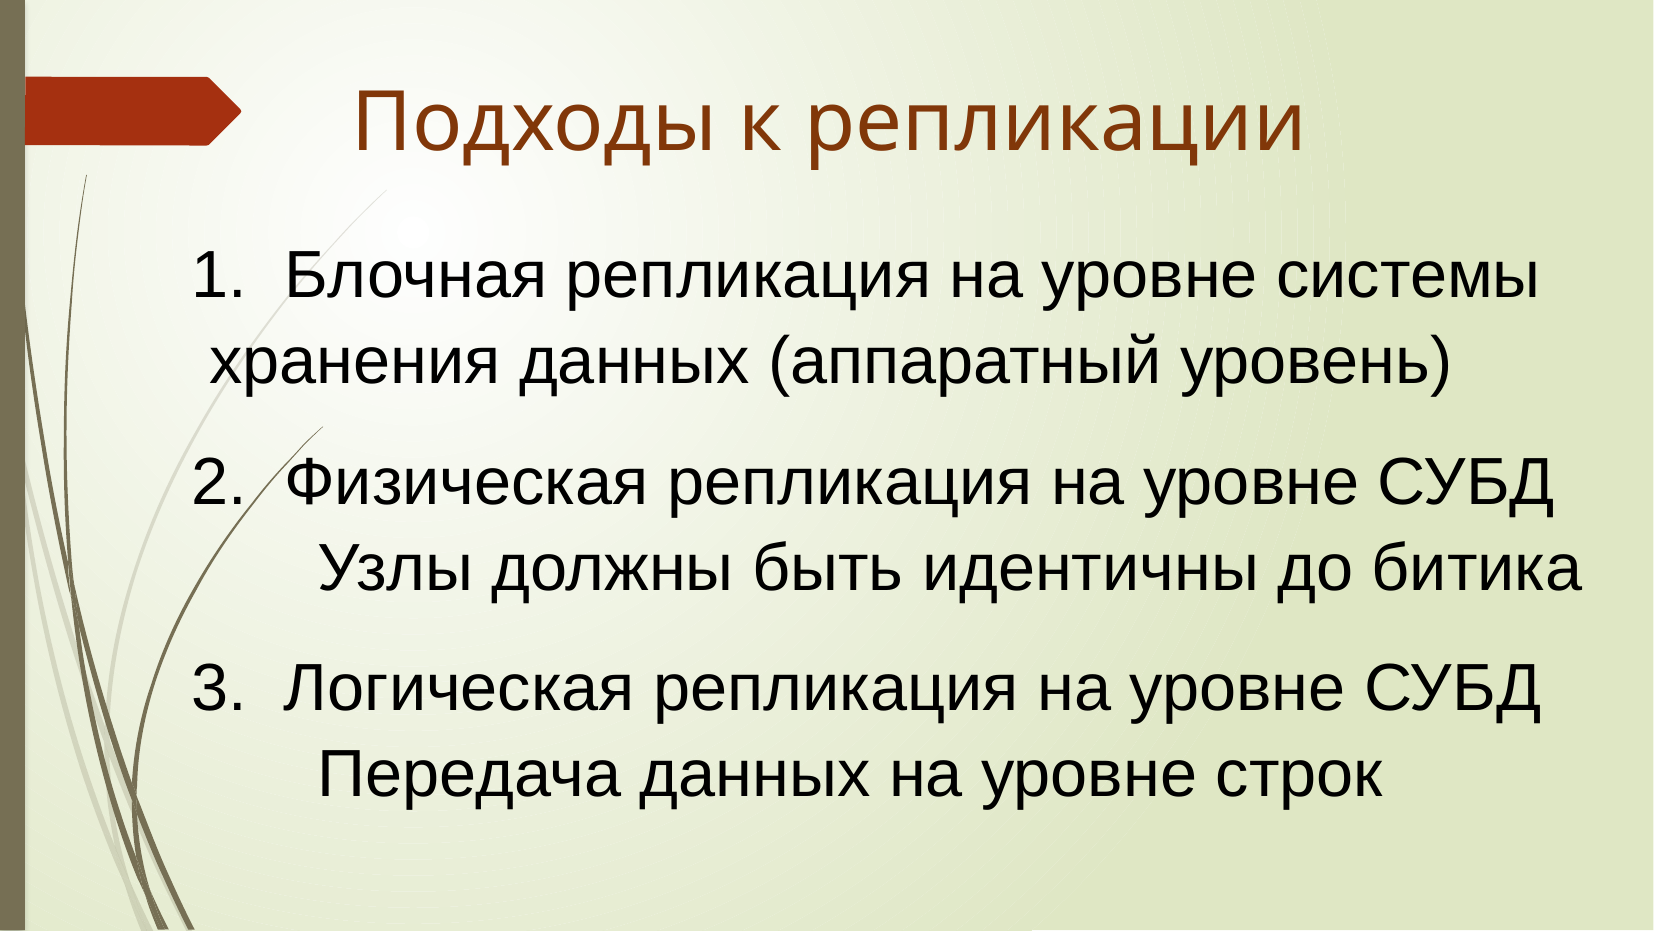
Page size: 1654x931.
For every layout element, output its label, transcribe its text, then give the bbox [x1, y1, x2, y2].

title Подходы к репликации [351, 40, 1561, 196]
text_box Блочная репликация на уровне системы хранения данных (аппаратный уровень) Физическая репликация на уровне СУБД Узлы должны быть идентичны до битика Логическая репликация на уровне СУБД Передача данных на уровне строк [176, 218, 1625, 822]
